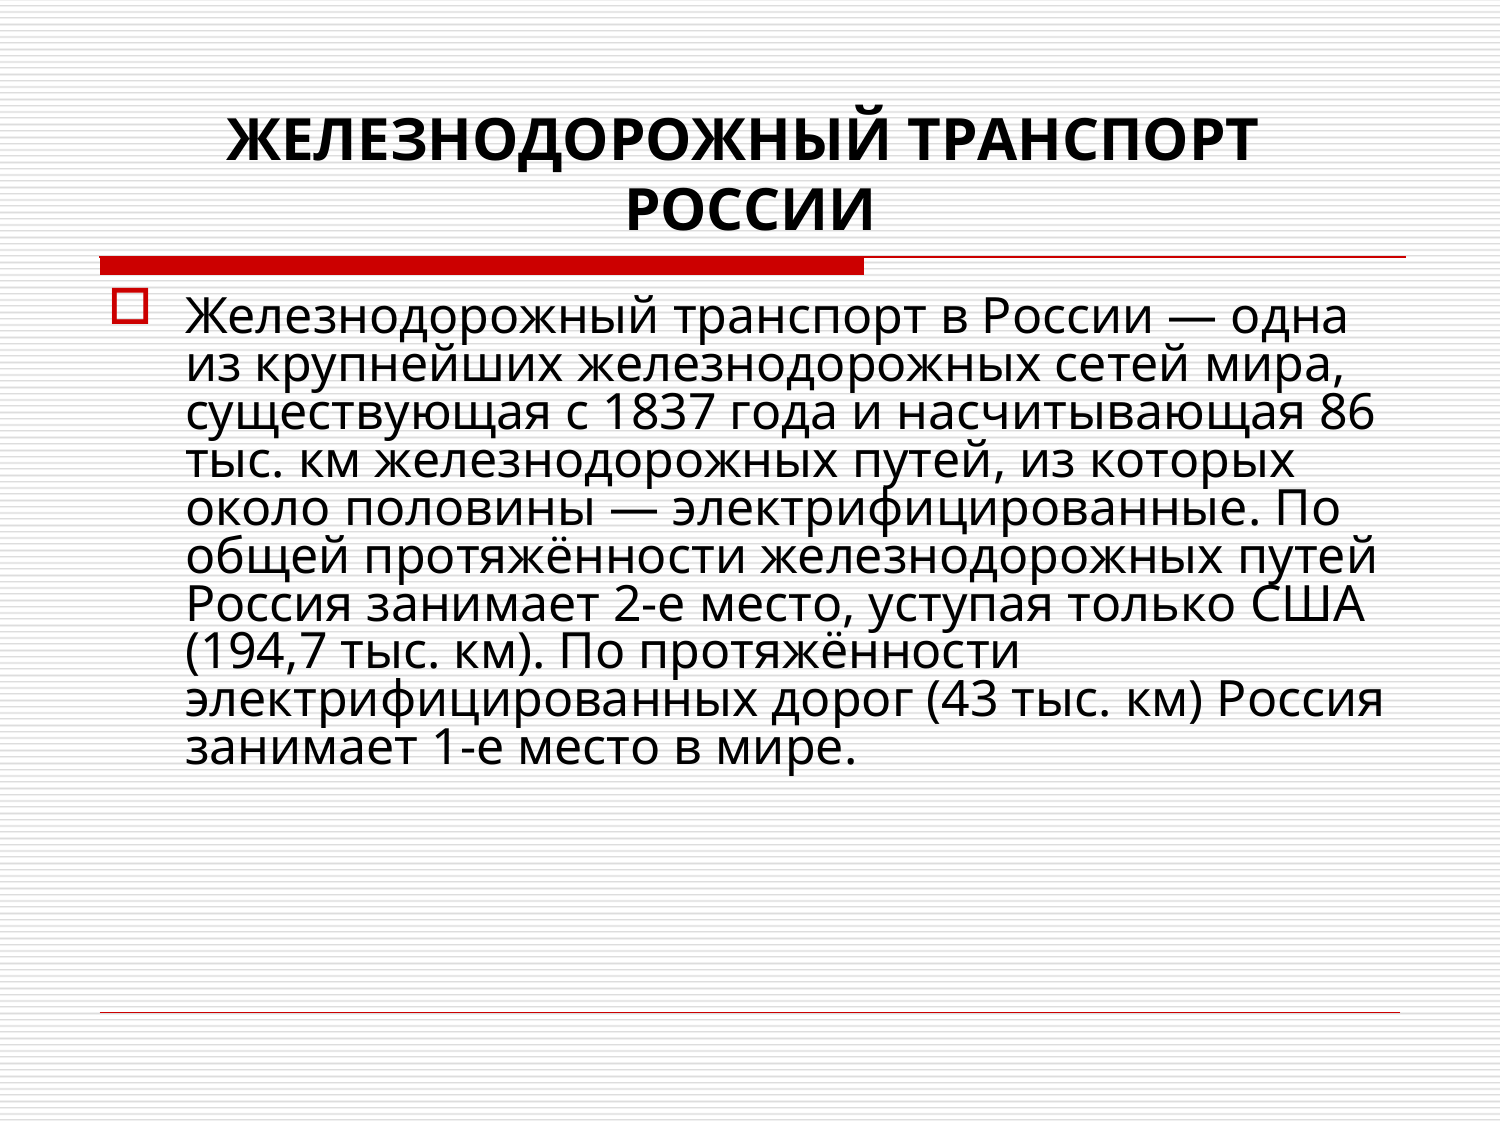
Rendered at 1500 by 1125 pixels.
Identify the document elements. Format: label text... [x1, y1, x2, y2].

picture [0, 0, 1500, 1125]
list Железнодорожный транспорт в России — одна из крупнейших железнодорожных сетей мира, существующая с 1837 года и насчитывающая 86 тыс. км железнодорожных путей, из которых около половины — электрифицированные. По общей протяжённости железнодорожных путей Россия занимает 2-е место, уступая только США (194,7 тыс. км). По протяжённости электрифицированных дорог (43 тыс. км) Россия занимает 1-е место в мире. [92, 287, 1406, 988]
title ЖЕЛЕЗНОДОРОЖНЫЙ ТРАНСПОРТ РОССИИ [94, 50, 1407, 250]
